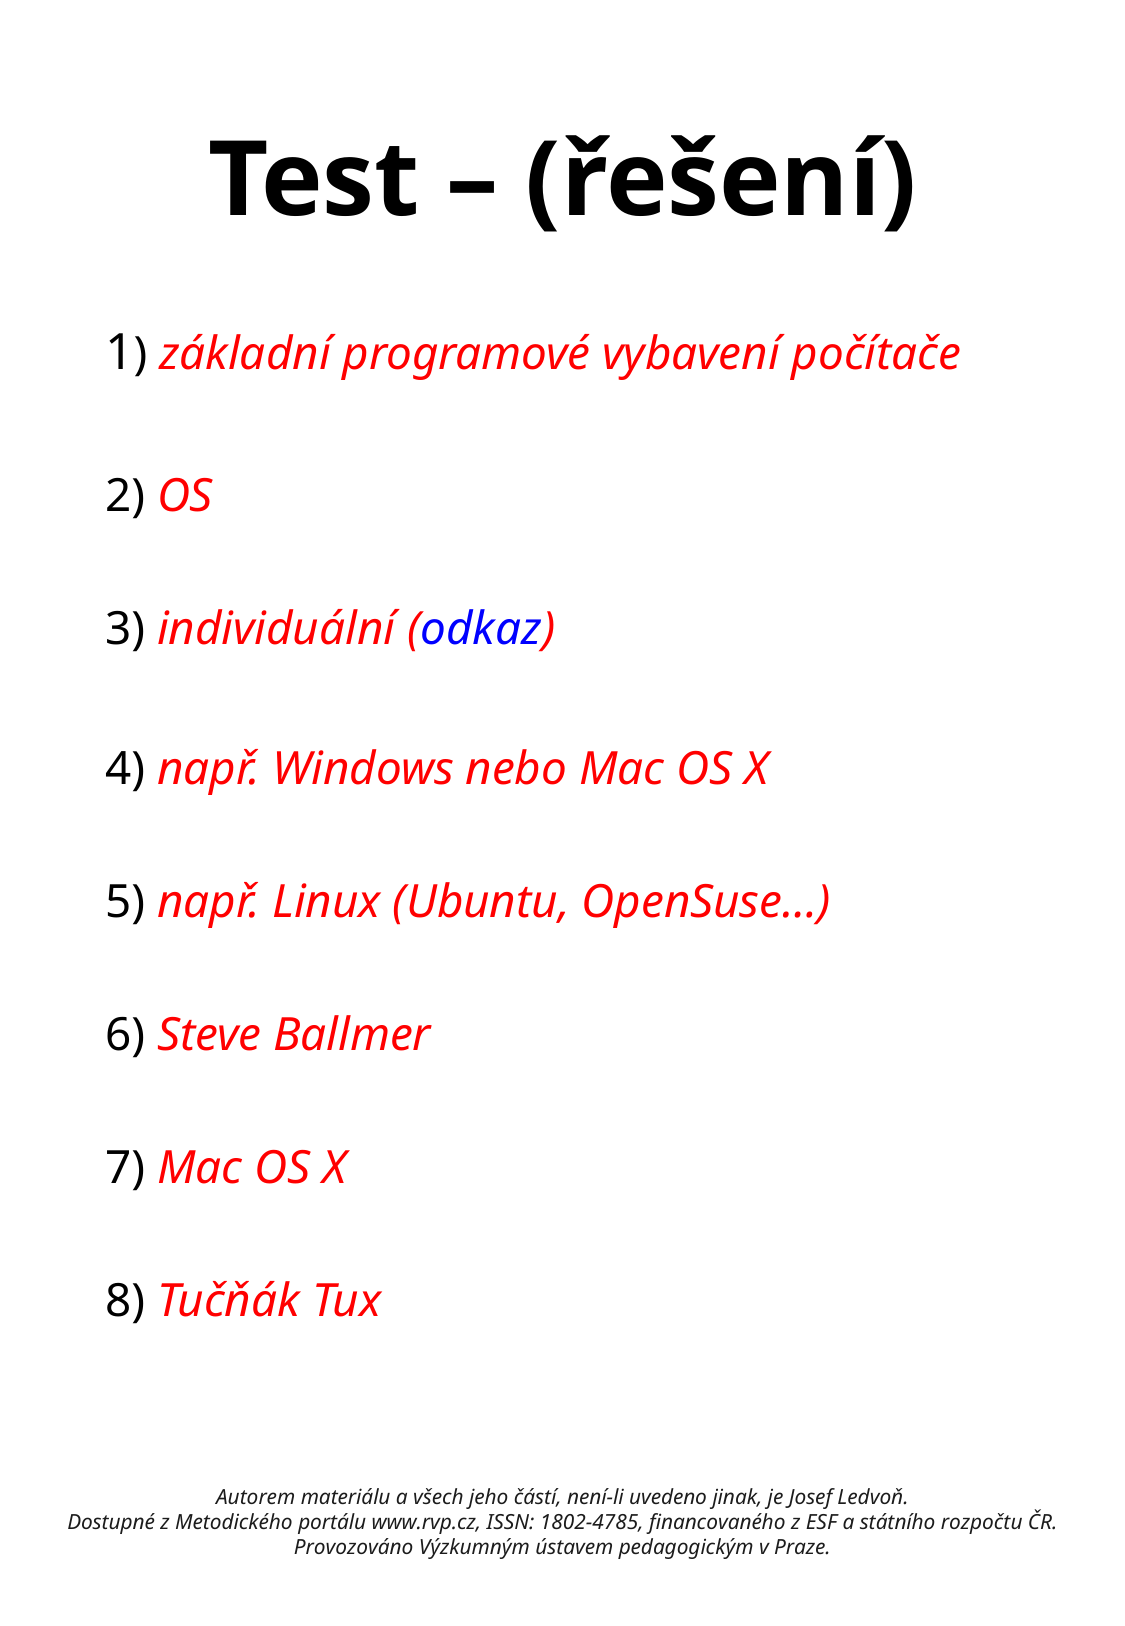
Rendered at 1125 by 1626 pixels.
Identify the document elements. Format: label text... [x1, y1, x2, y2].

text_box Test – (řešení) 1) základní programové vybavení počítače 2) OS 3) individuální (odkaz) 4) např. Windows nebo Mac OS X 5) např. Linux (Ubuntu, OpenSuse…) 6) Steve Ballmer 7) Mac OS X 8) Tučňák Tux [90, 103, 1035, 1475]
